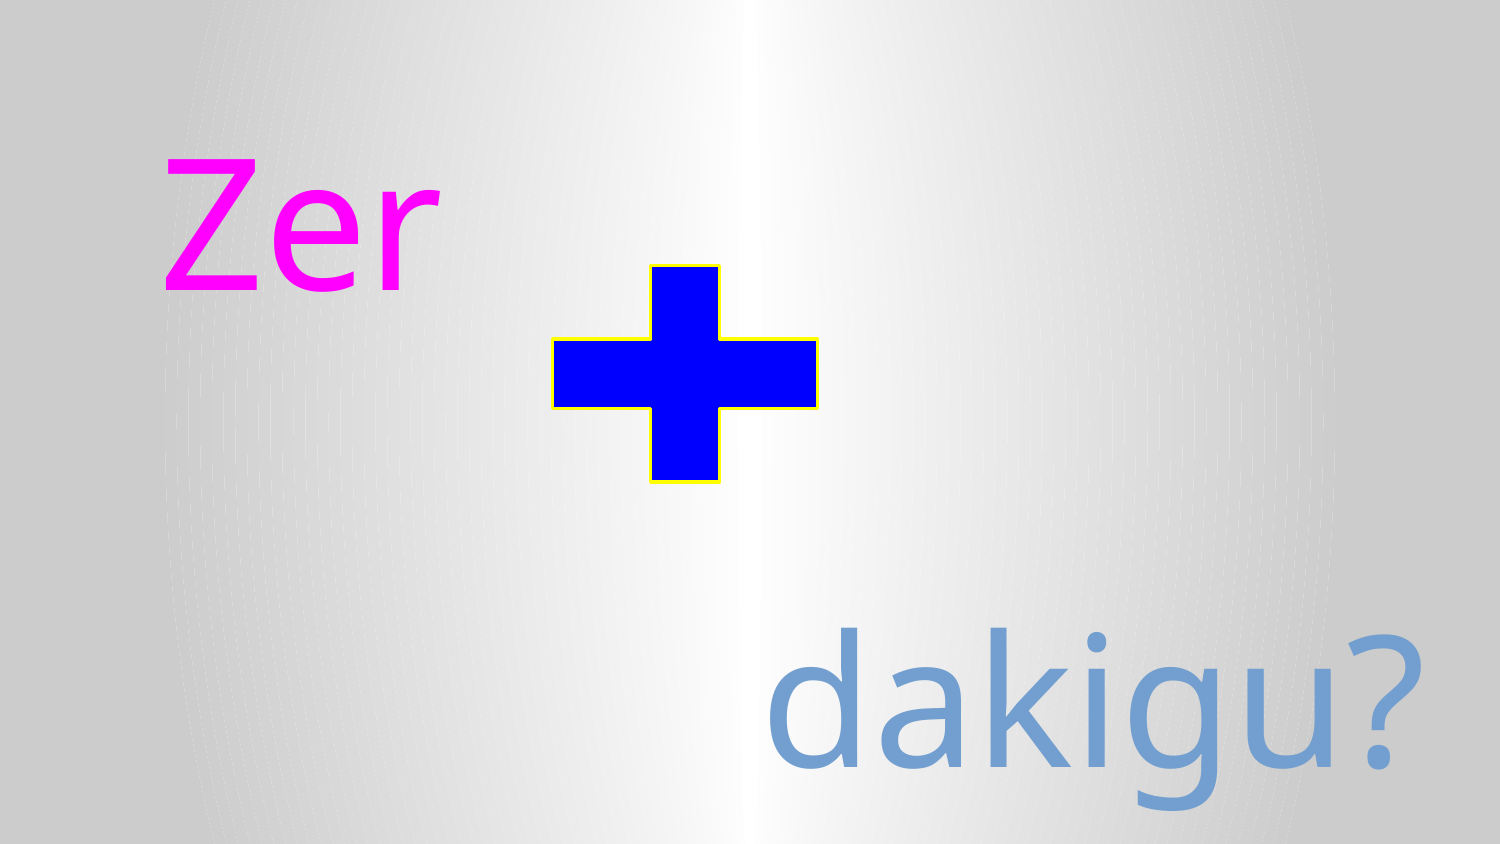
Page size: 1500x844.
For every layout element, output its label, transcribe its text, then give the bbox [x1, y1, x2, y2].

text_box Zer [291, 203, 341, 231]
text_box [552, 265, 818, 482]
text_box dakigu? [705, 576, 1482, 807]
text_box Zer [101, 99, 502, 264]
text_box dakigu? [1147, 680, 1201, 756]
